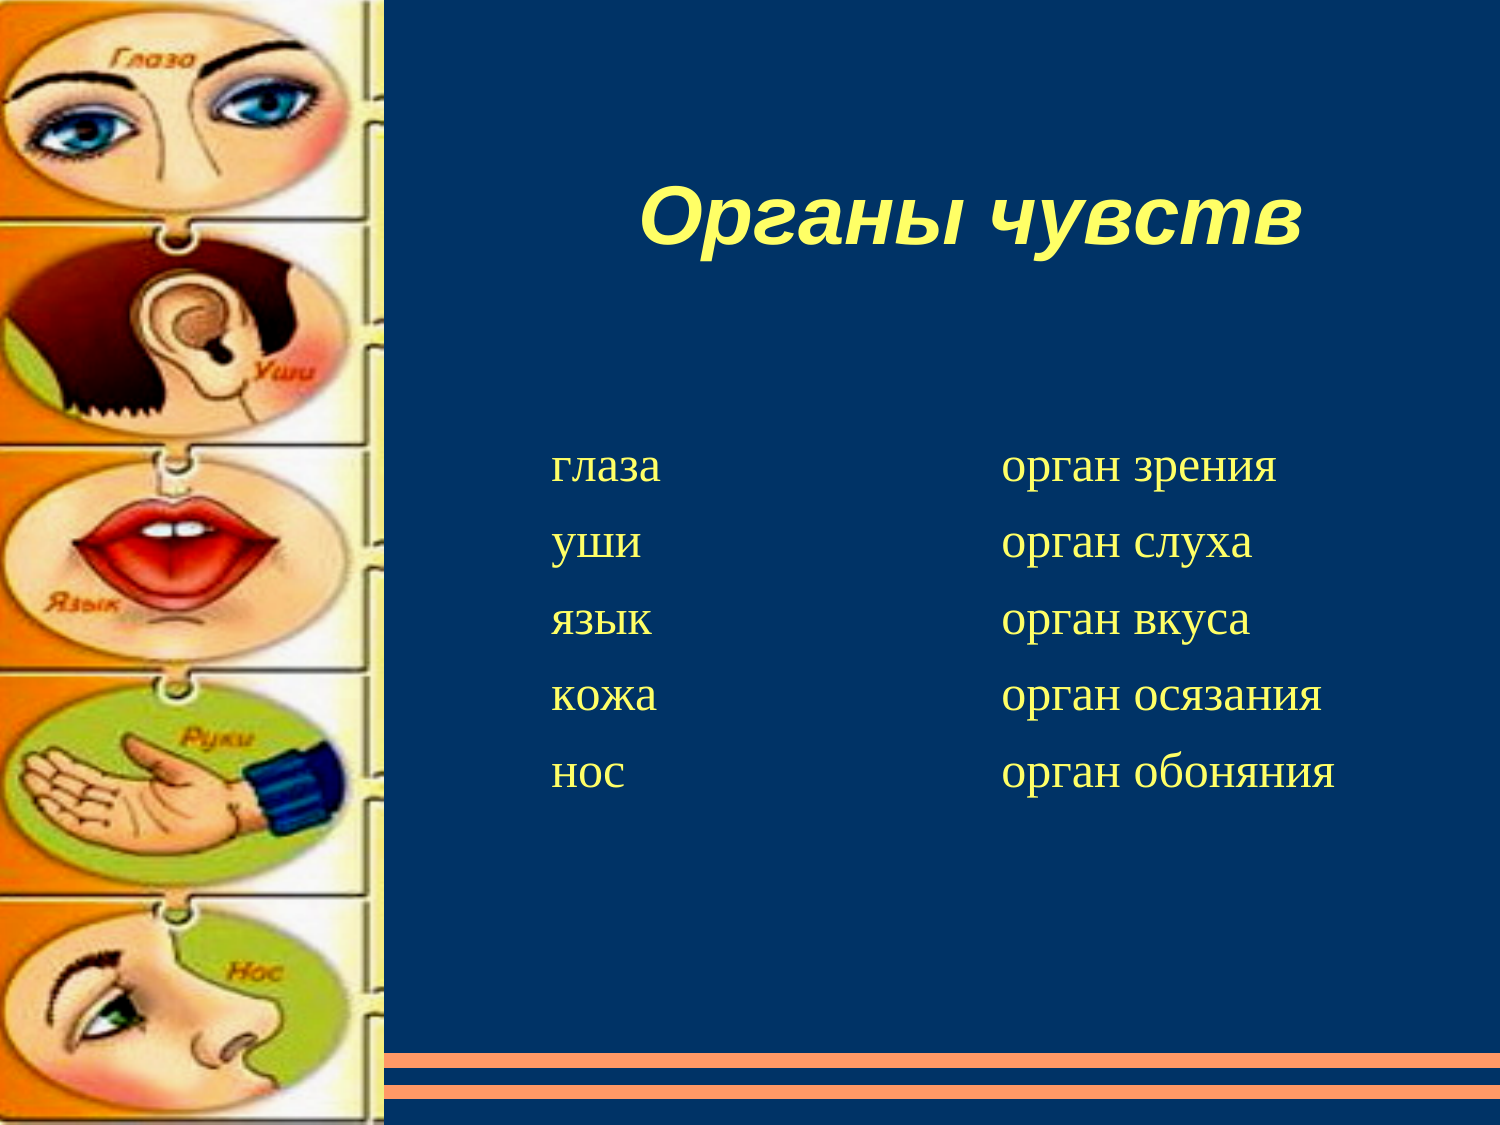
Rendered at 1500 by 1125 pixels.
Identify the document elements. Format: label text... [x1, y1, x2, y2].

picture [0, 0, 384, 1125]
list глаза орган зрения уши орган слуха язык орган вкуса кожа орган осязания нос орган обоняния [384, 423, 1500, 945]
title Органы чувств [413, 97, 1500, 325]
